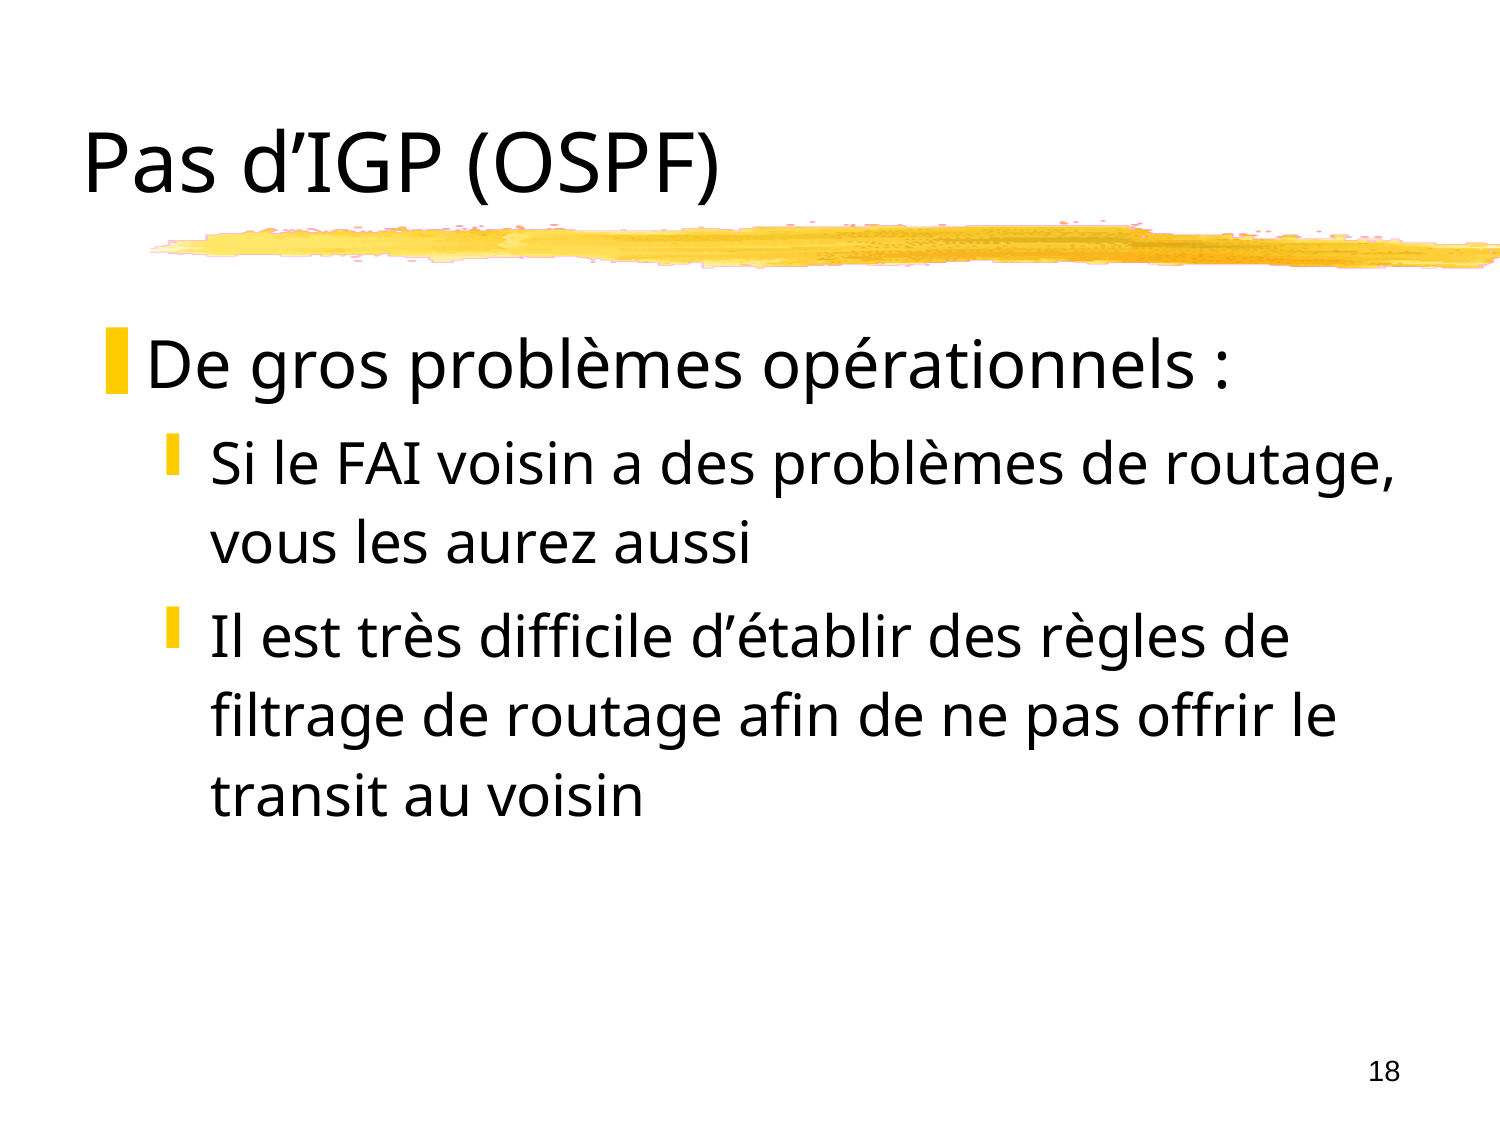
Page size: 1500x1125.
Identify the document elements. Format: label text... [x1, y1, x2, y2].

picture [150, 215, 1500, 279]
title Pas d’IGP (OSPF)‏ [66, 37, 1342, 225]
list De gros problèmes opérationnels : Si le FAI voisin a des problèmes de routage, vous les aurez aussi Il est très difficile d’établir des règles de filtrage de routage afin de ne pas offrir le transit au voisin [74, 309, 1417, 995]
